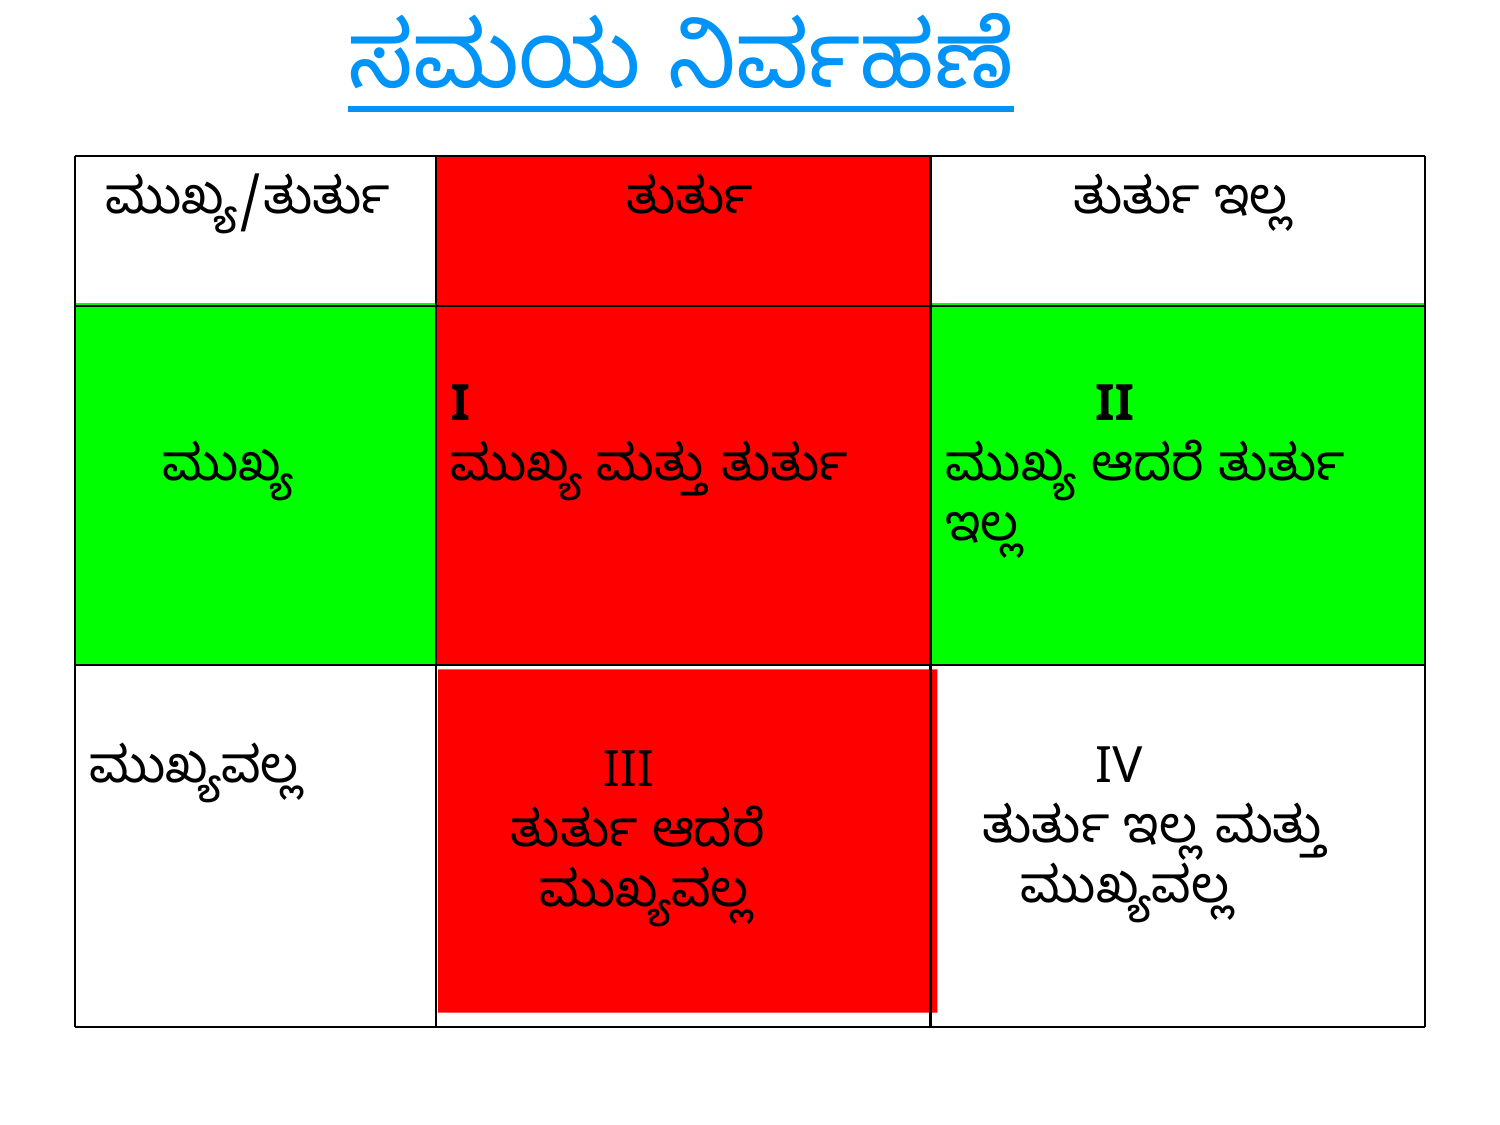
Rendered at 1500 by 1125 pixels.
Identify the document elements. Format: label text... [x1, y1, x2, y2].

text_box ತುರ್ತು [437, 157, 929, 304]
text_box ತುರ್ತು ಇಲ್ಲ [932, 157, 1424, 304]
text_box III ತುರ್ತು ಆದರೆ ಮುಖ್ಯವಲ್ಲ [438, 669, 929, 1013]
text_box IV ತುರ್ತು ಇಲ್ಲ ಮತ್ತು ಮುಖ್ಯವಲ್ಲ [932, 666, 1424, 1026]
text_box ಮುಖ್ಯವಲ್ಲ [76, 666, 435, 1026]
text_box ಮುಖ್ಯ/ತುರ್ತು [76, 157, 435, 304]
text_box II ಮುಖ್ಯ ಆದರೆ ತುರ್ತು ಇಲ್ಲ [932, 307, 1424, 664]
text_box I ಮುಖ್ಯ ಮತ್ತು ತುರ್ತು [437, 307, 929, 664]
text_box III ತುರ್ತು ಆದರೆ ಮುಖ್ಯವಲ್ಲ [932, 669, 938, 1013]
text_box ಮುಖ್ಯ [76, 307, 435, 664]
title ಸಮಯ ನಿರ್ವಹಣೆ [137, 5, 1225, 145]
